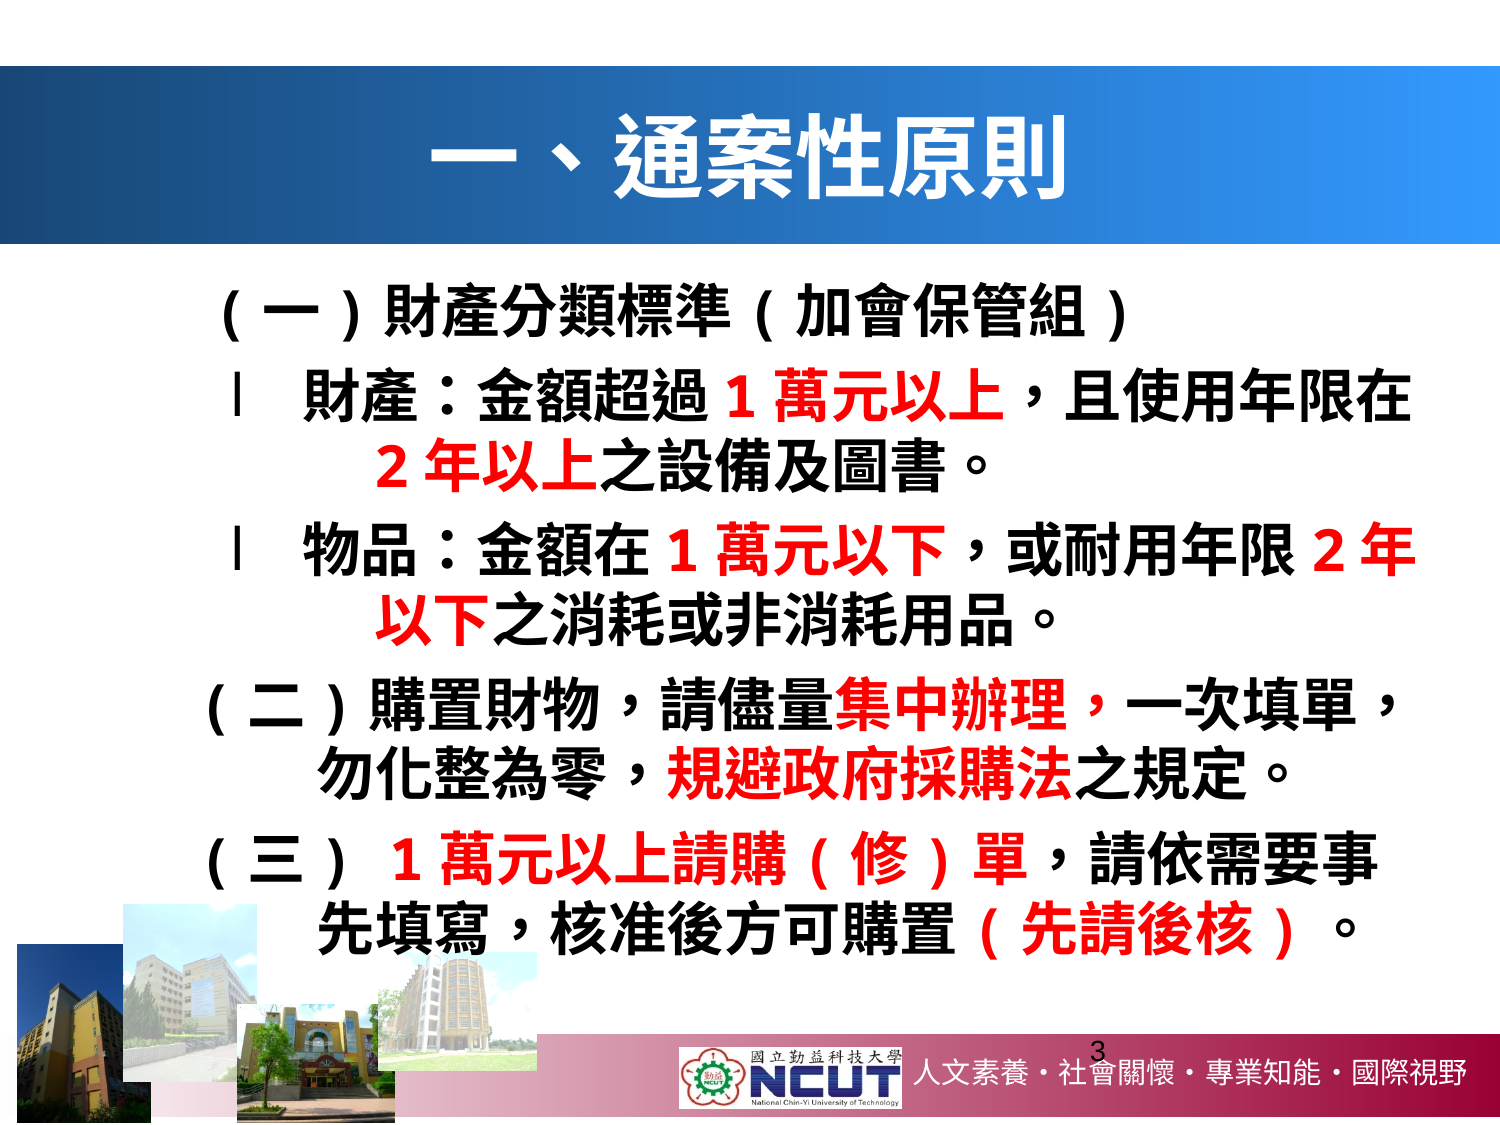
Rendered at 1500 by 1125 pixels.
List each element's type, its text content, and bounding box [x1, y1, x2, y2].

title 一、通案性原則 [0, 66, 1500, 244]
text_box [1074, 1024, 1426, 1103]
list (一)財產分類標準(加會保管組) 財產：金額超過1萬元以上，且使用年限在2年以上之設備及圖書。 物品：金額在1萬元以下，或耐用年限2年以下之消耗或非消耗用品。 (二)購置財物，請儘量集中辦理，一次填單，勿化整為零，規避政府採購法之規定。 (三) 1萬元以上請購(修)單，請依需要事先填寫，核准後方可購置(先請後核)。 [64, 267, 1436, 977]
